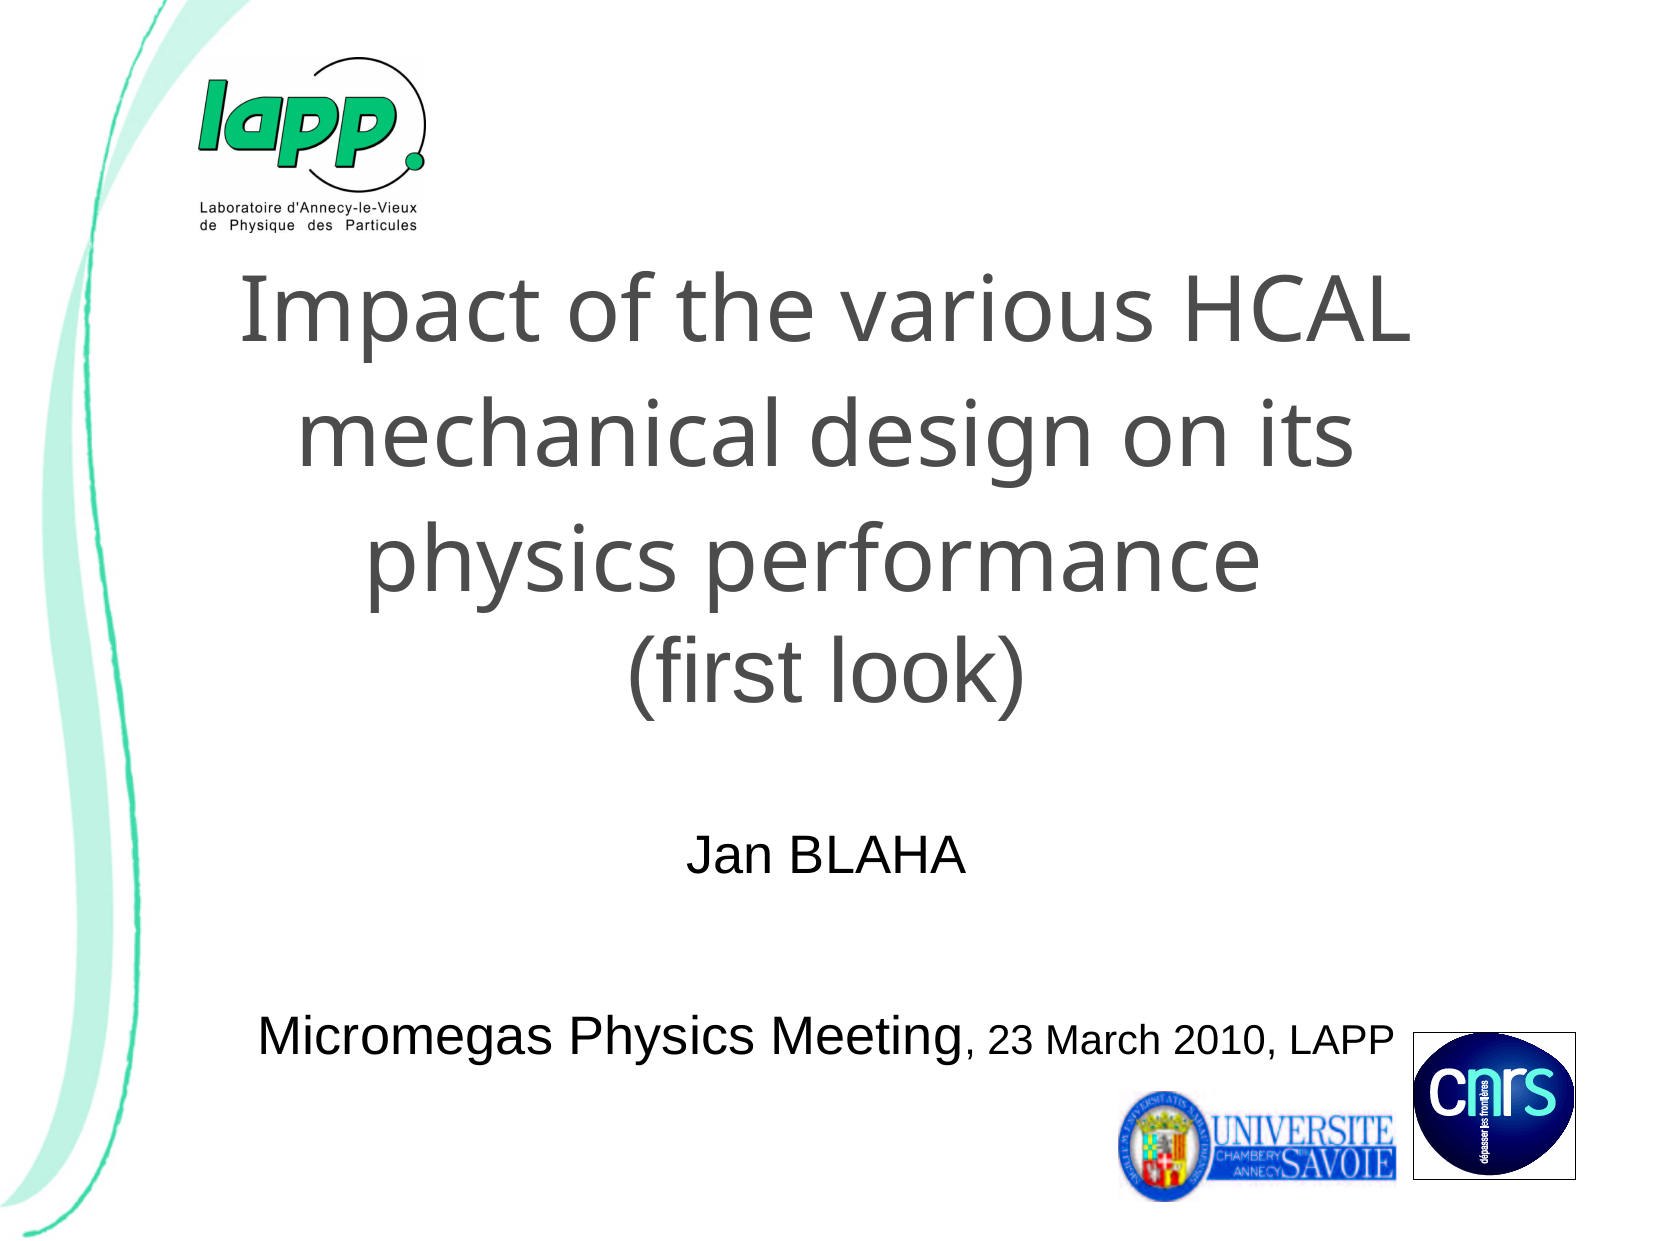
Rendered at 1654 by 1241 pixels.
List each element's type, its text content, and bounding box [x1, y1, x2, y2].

picture [0, 0, 426, 1241]
picture [1118, 1145, 1397, 1202]
title Impact of the various HCAL mechanical design on its physics performance (first look) Jan BLAHA Micromegas Physics Meeting, 23 March 2010, LAPP [123, 346, 1530, 1145]
